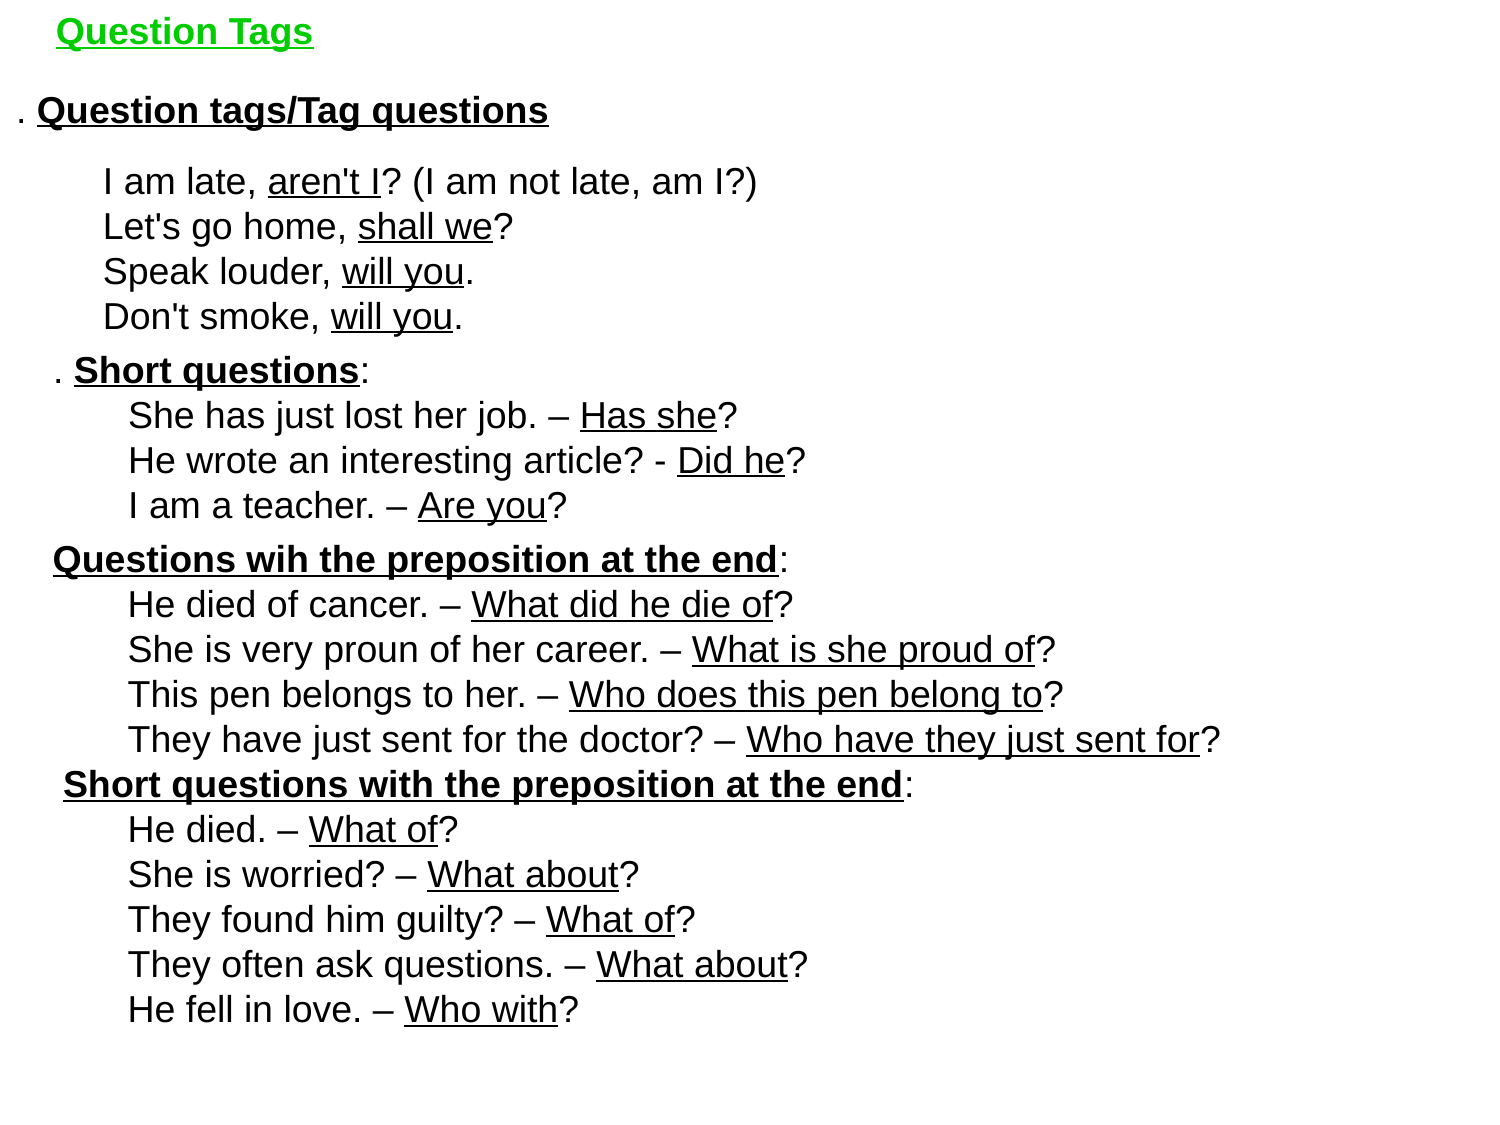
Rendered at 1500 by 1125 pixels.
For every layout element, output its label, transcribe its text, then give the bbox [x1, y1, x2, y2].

text_box . Question tags/Tag questions [1, 78, 575, 139]
text_box . Short questions: She has just lost her job. – Has she? He wrote an interesting article? - Did he? I am a teacher. – Are you? [38, 338, 821, 527]
text_box I am late, aren't I? (I am not late, am I?) Let's go home, shall we? Speak louder, will you. Don't smoke, will you. [61, 149, 774, 338]
text_box Question Tags [41, 0, 1500, 60]
text_box Questions wih the preposition at the end: He died of cancer. – What did he die of? She is very proun of her career. – What is she proud of? This pen belongs to her. – Who does this pen belong to? They have just sent for the doctor? – Who have they just sent for? Short questions with the preposition at the end: He died. – What of? She is worried? – What about? They found him guilty? – What of? They often ask questions. – What about? He fell in love. – Who with? [37, 527, 1236, 1038]
